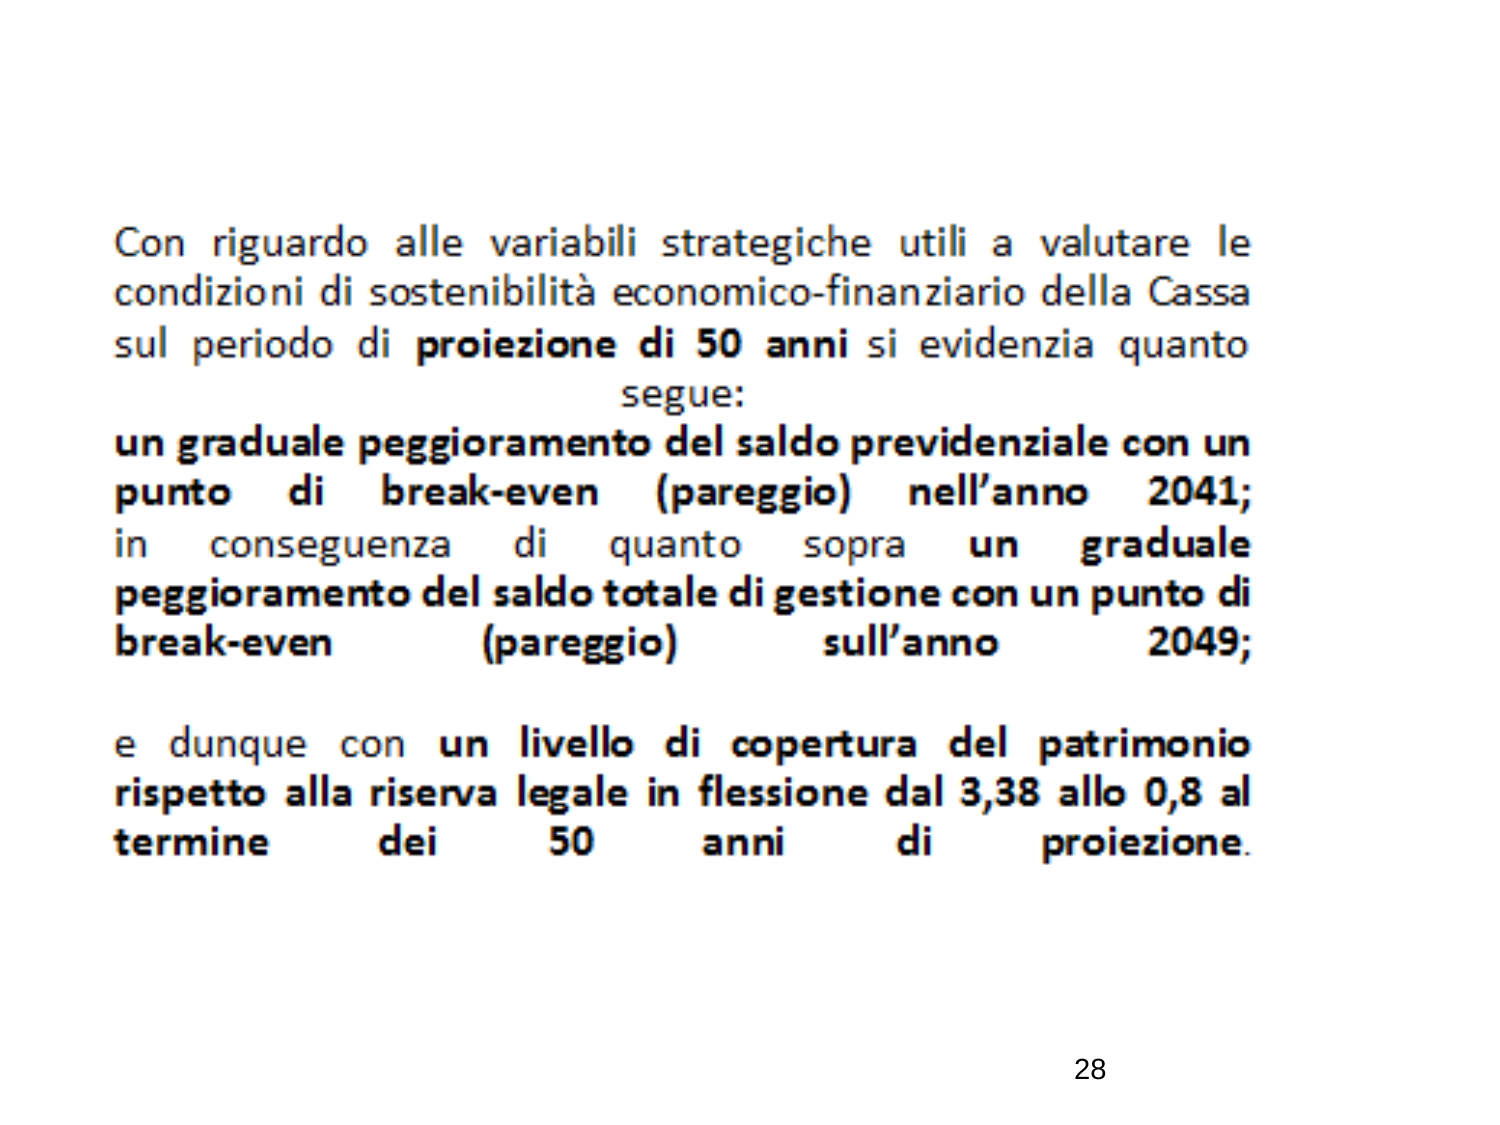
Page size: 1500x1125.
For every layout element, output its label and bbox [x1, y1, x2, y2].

picture [16, 11, 1406, 1053]
text_box [1059, 1042, 1397, 1103]
